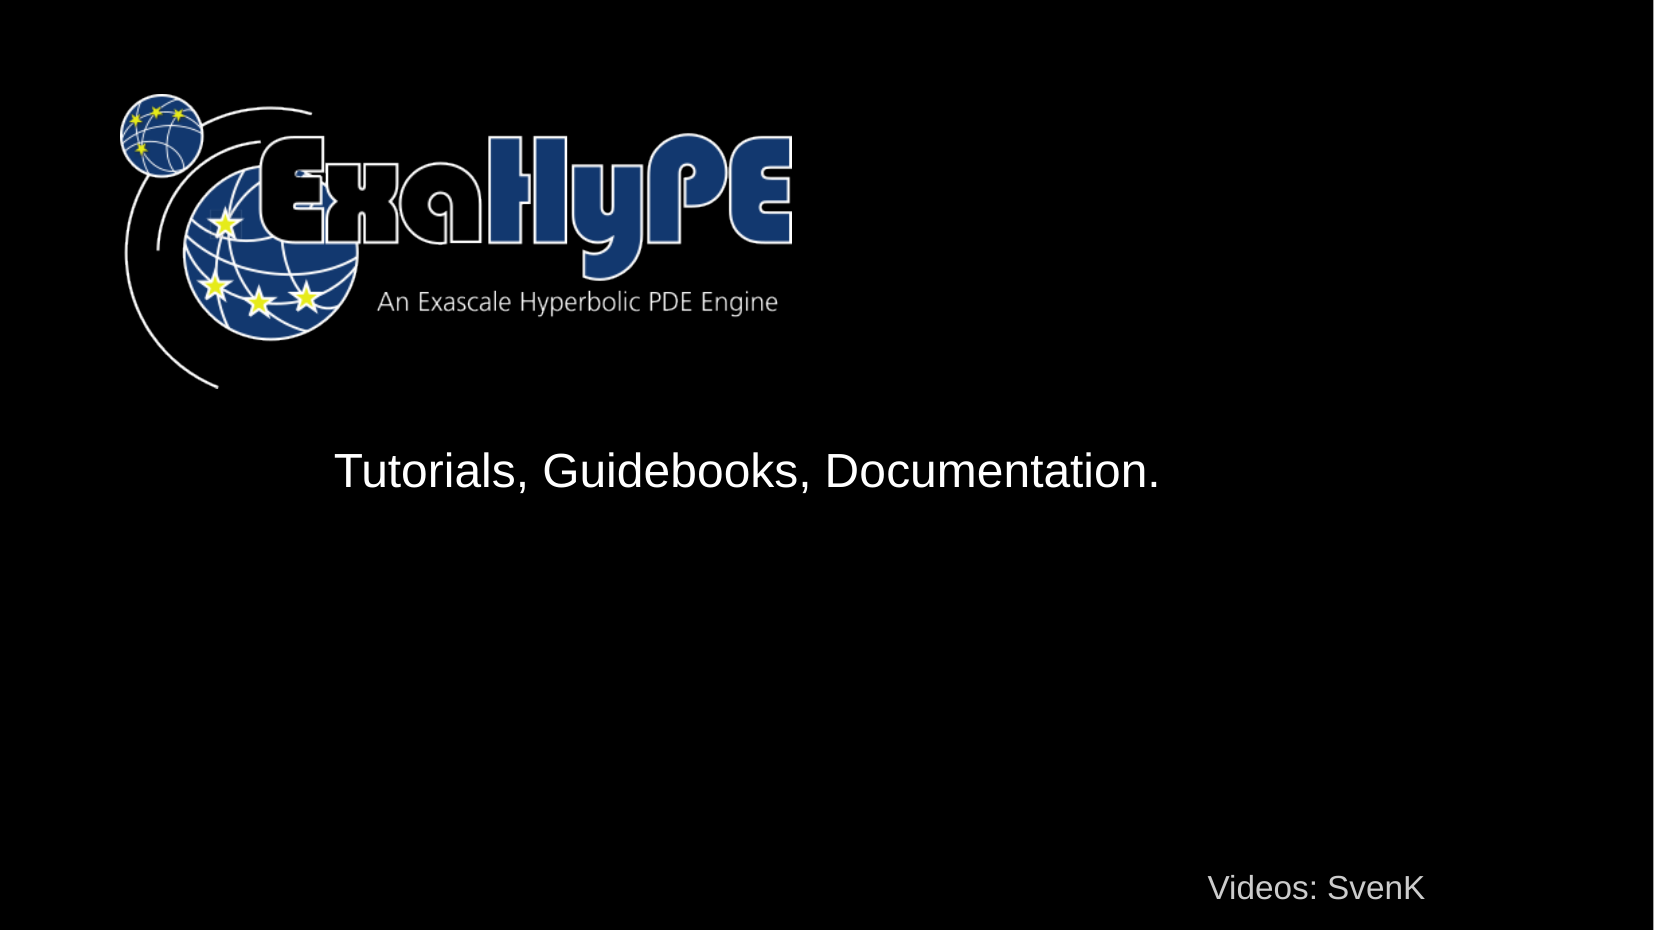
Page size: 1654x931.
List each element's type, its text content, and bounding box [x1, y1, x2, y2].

text_box Tutorials, Guidebooks, Documentation. [318, 437, 1276, 768]
picture [120, 94, 792, 389]
text_box Videos: SvenK [1192, 862, 1630, 922]
